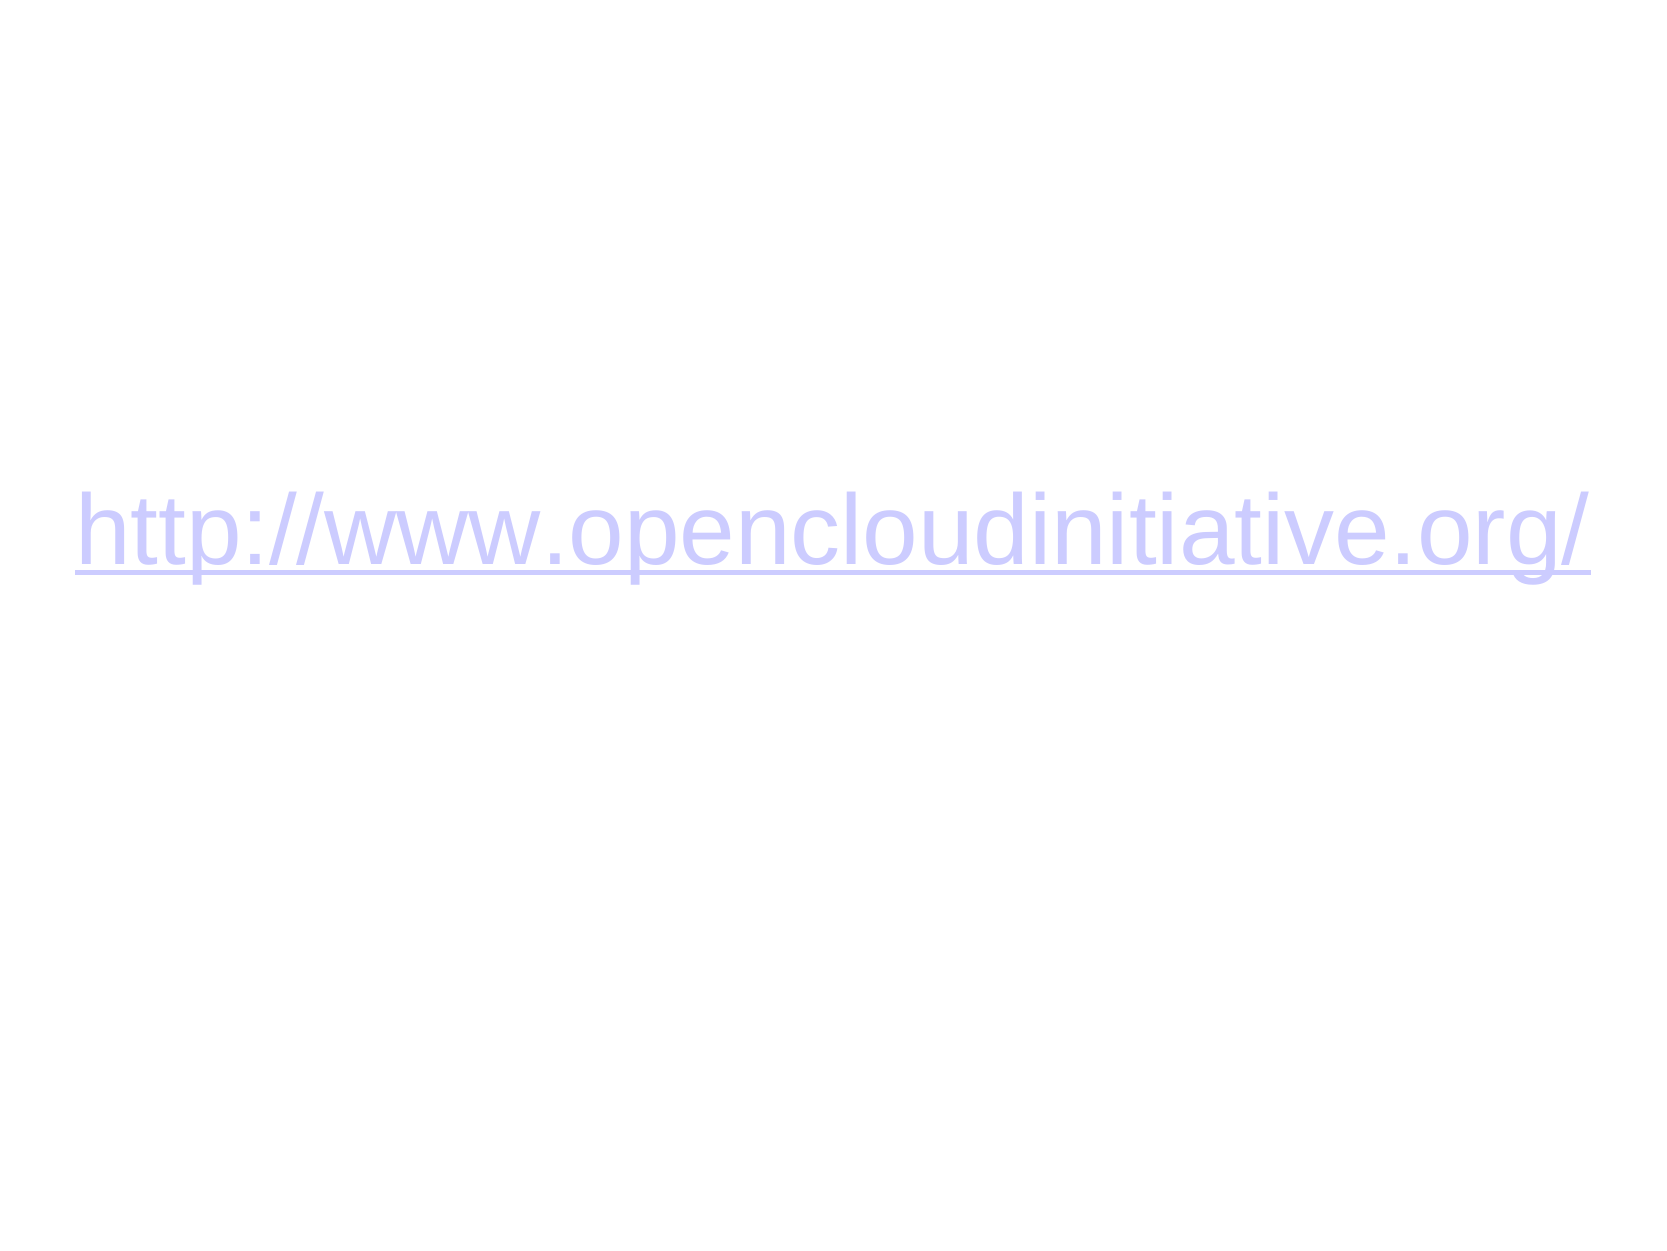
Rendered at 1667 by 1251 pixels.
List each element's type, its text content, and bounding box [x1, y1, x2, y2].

text_box http://www.opencloudinitiative.org/ [73, 472, 1593, 701]
